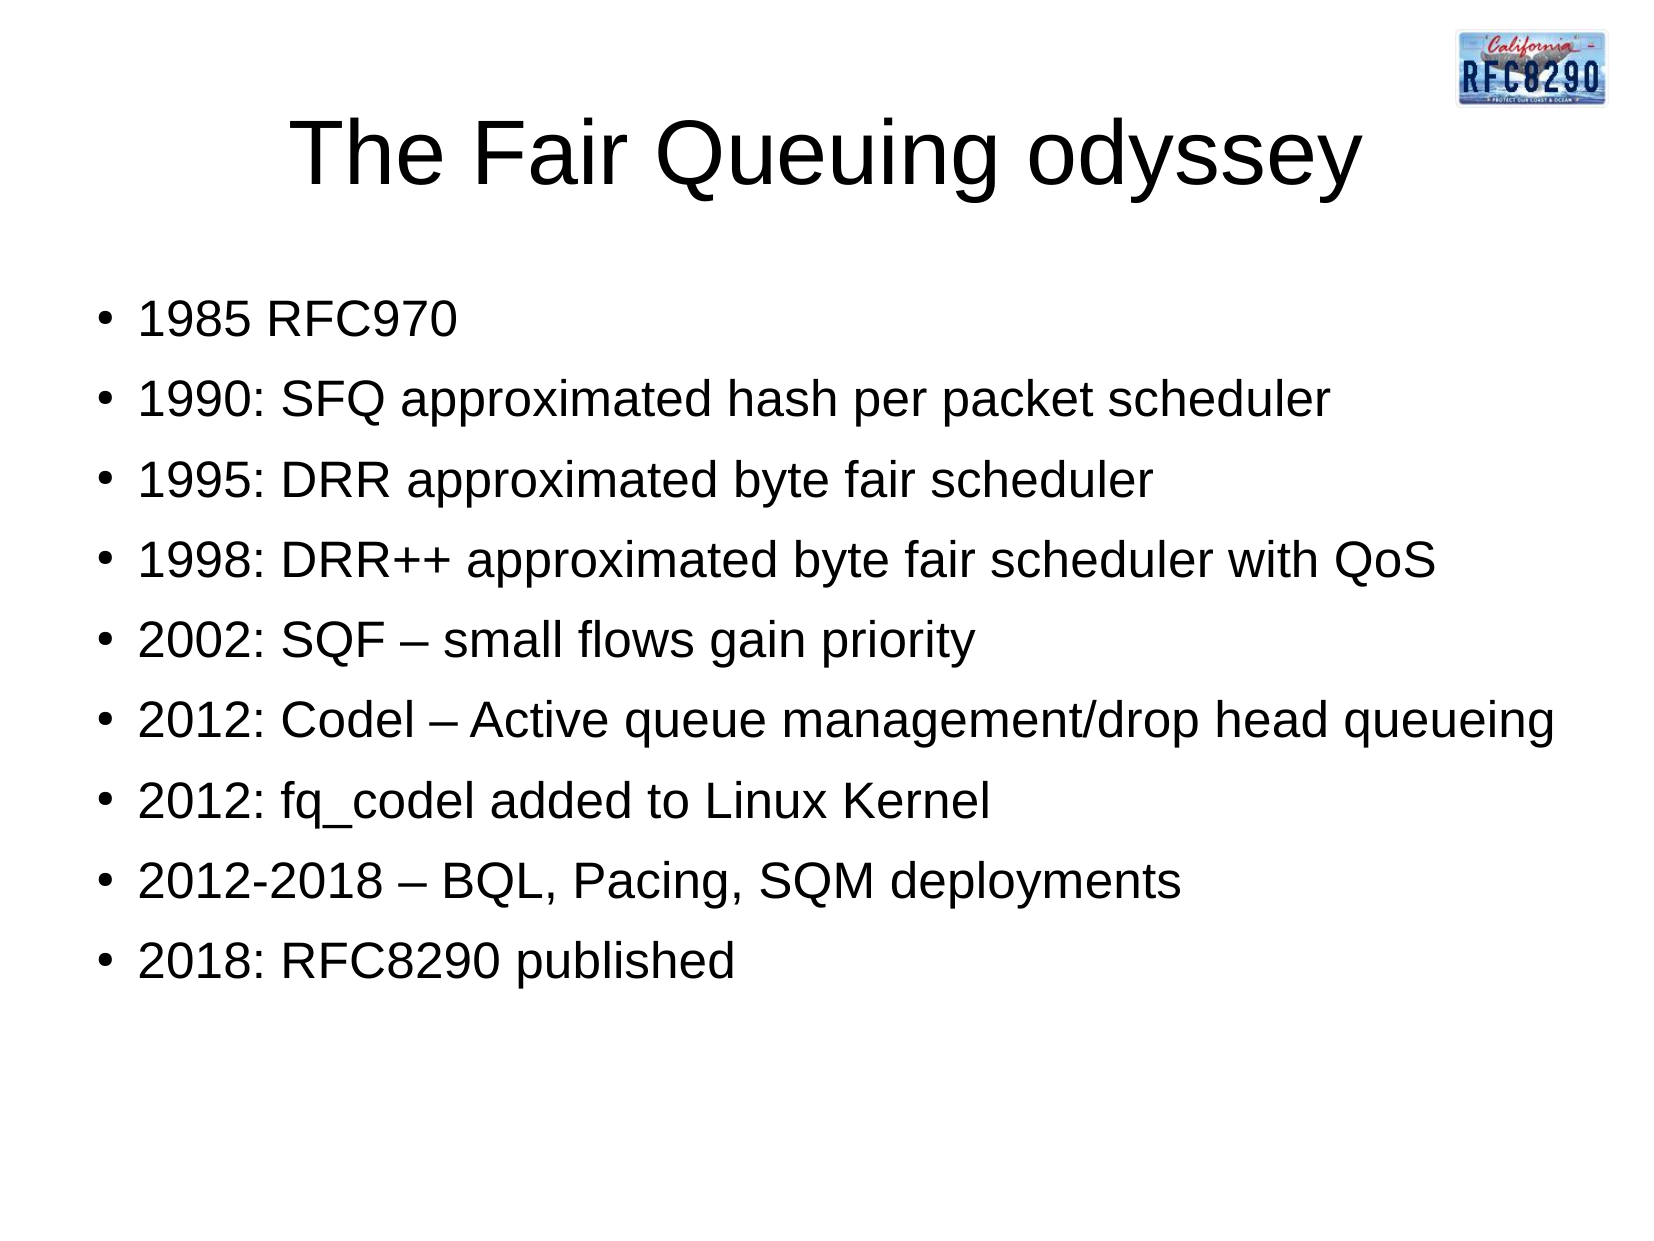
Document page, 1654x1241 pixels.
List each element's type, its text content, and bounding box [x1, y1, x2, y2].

list 1985 RFC970 1990: SFQ approximated hash per packet scheduler 1995: DRR approximated byte fair scheduler 1998: DRR++ approximated byte fair scheduler with QoS 2002: SQF – small flows gain priority 2012: Codel – Active queue management/drop head queueing 2012: fq_codel added to Linux Kernel 2012-2018 – BQL, Pacing, SQM deployments 2018: RFC8290 published [82, 290, 1571, 1010]
picture [1455, 29, 1609, 108]
title The Fair Queuing odyssey [82, 49, 1571, 257]
